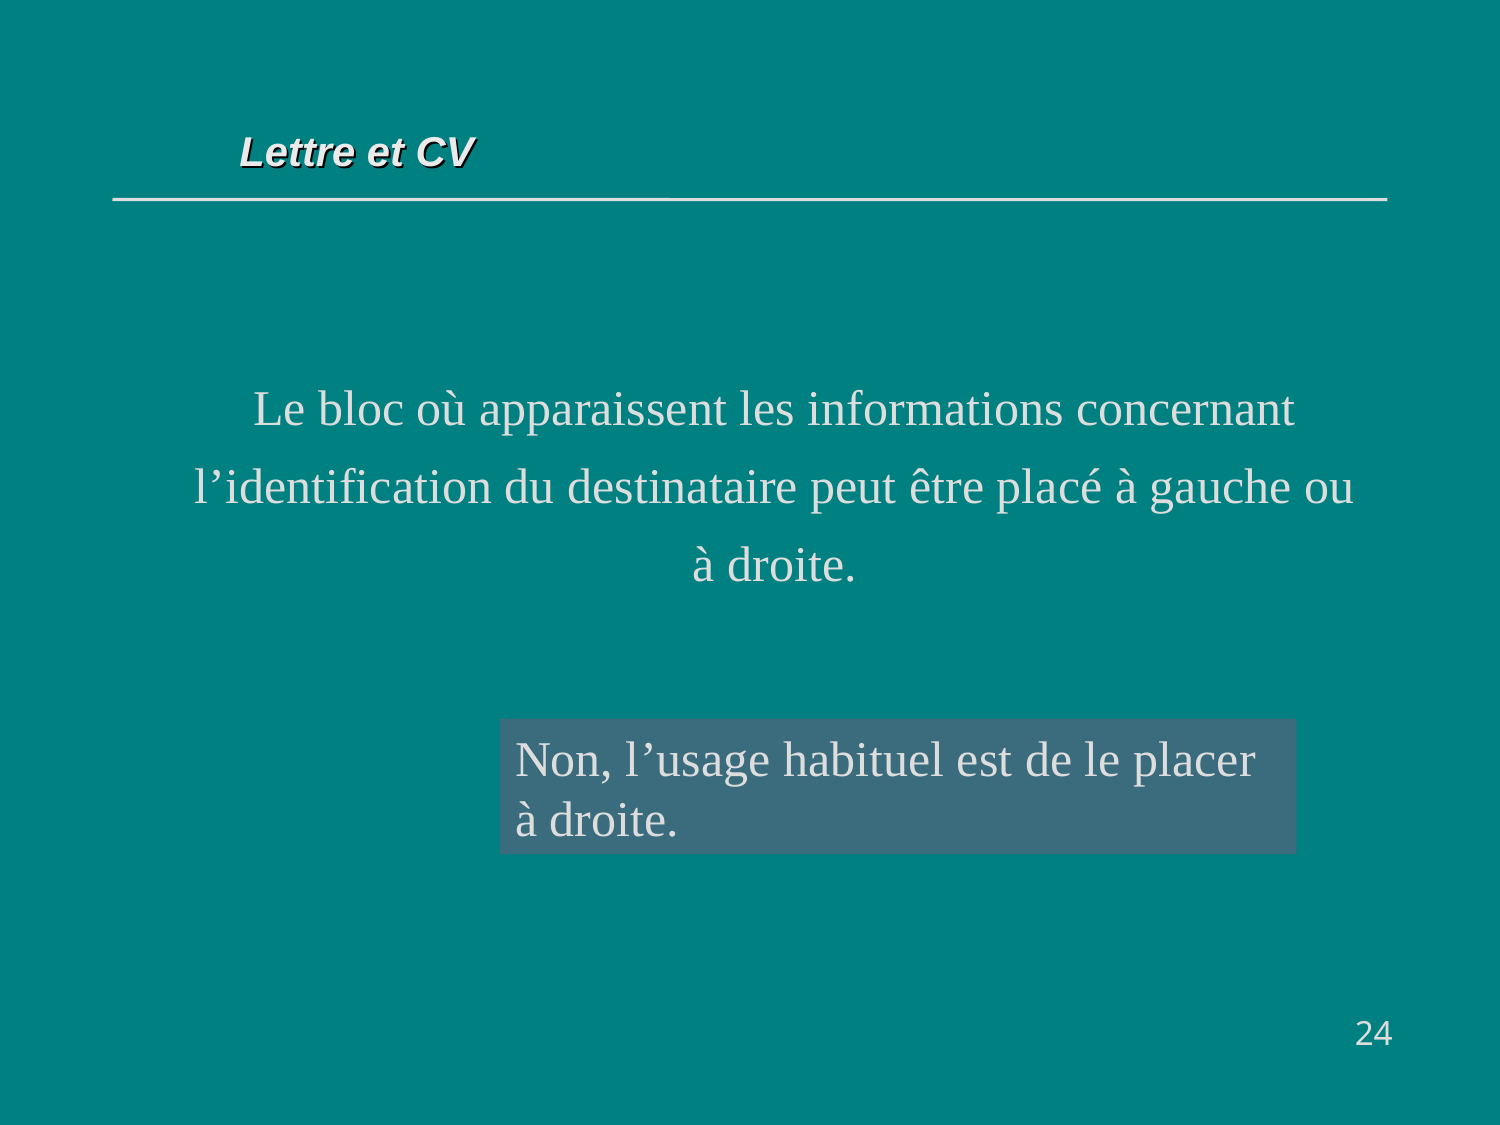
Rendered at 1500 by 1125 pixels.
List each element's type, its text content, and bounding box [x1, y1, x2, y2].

text_box Lettre et CV [224, 116, 489, 183]
text_box Non, l’usage habituel est de le placer à droite. [500, 718, 1297, 855]
text_box Le bloc où apparaissent les informations concernant l’identification du destinataire peut être placé à gauche ou à droite. V/F [174, 349, 1376, 780]
